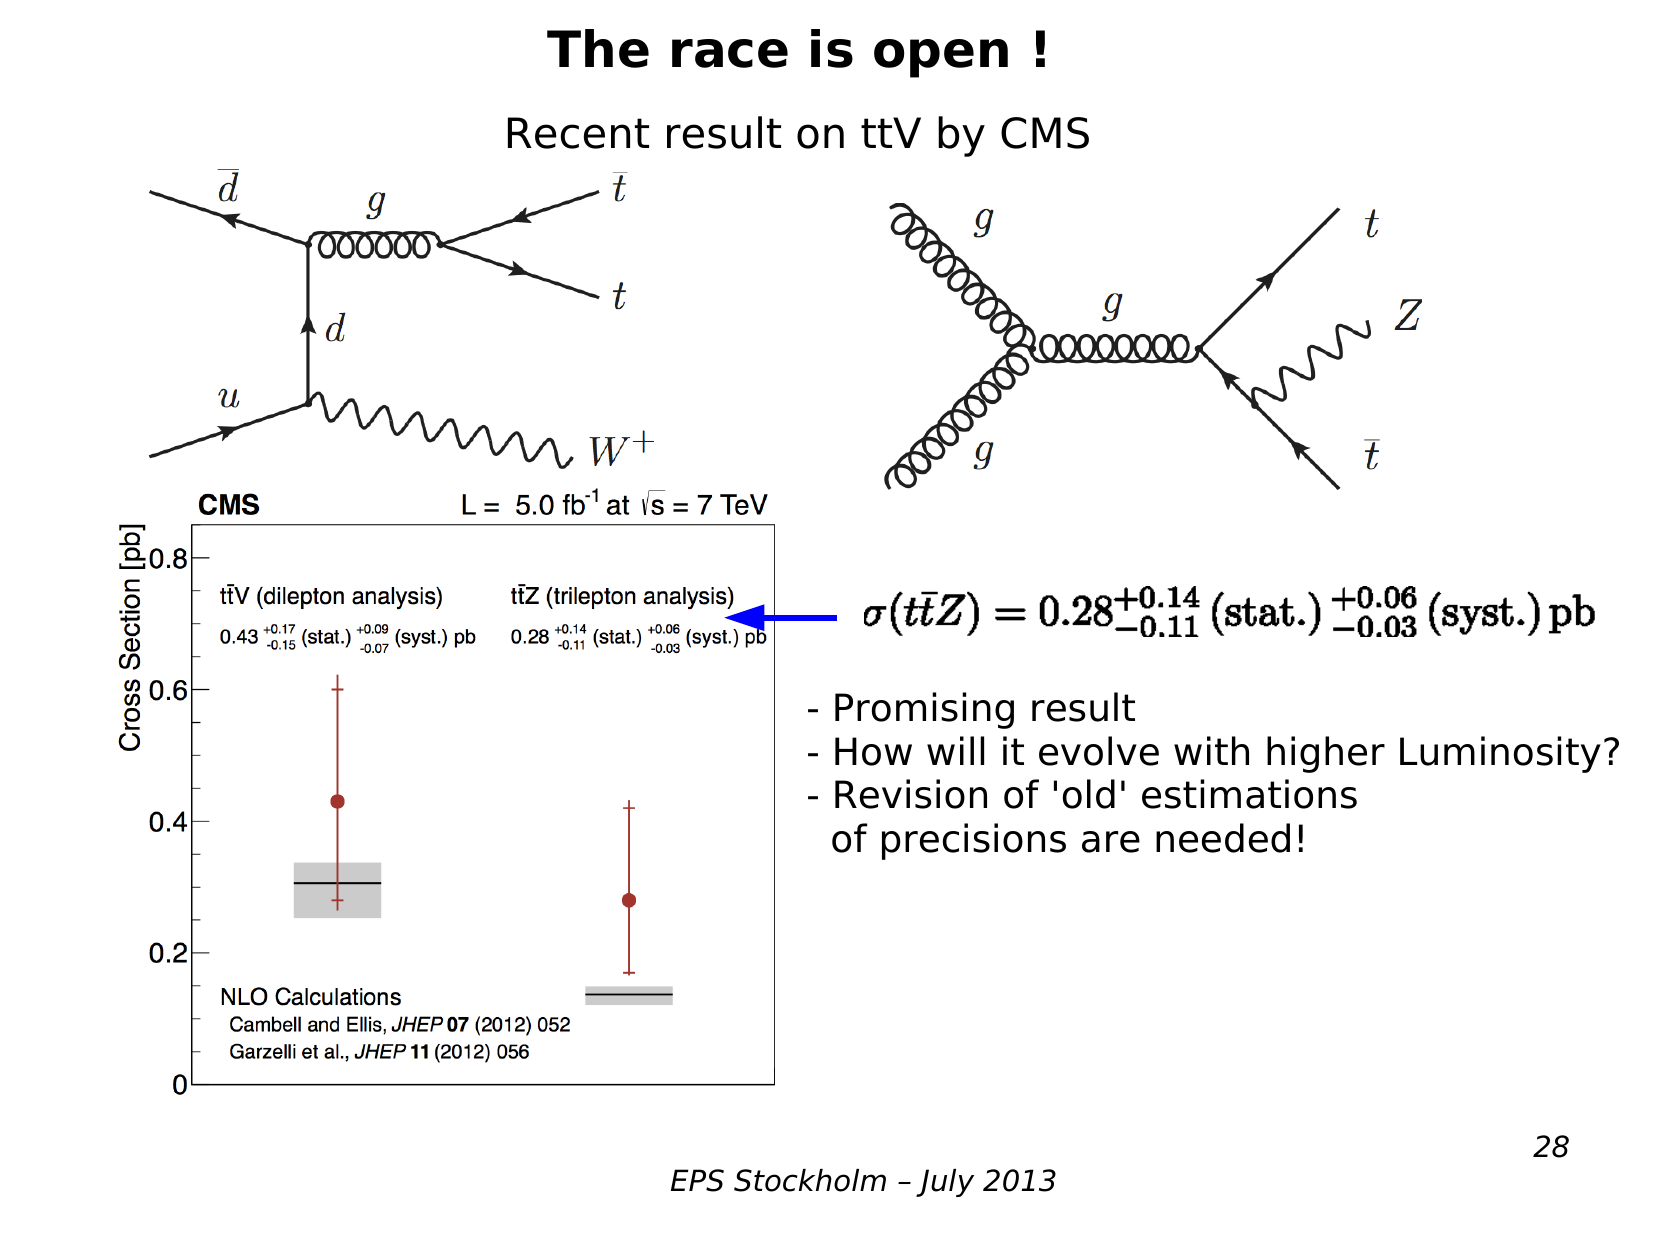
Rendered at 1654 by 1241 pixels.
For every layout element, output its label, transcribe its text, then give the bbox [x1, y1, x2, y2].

text_box - Promising result - How will it evolve with higher Luminosity? - Revision of 'old' estimations of precisions are needed! [791, 679, 1651, 869]
picture [884, 203, 1422, 490]
picture [108, 485, 802, 1151]
picture [864, 586, 1596, 637]
text_box Recent result on ttV by CMS [489, 102, 1104, 166]
picture [148, 169, 654, 469]
text_box The race is open ! [532, 13, 1068, 87]
